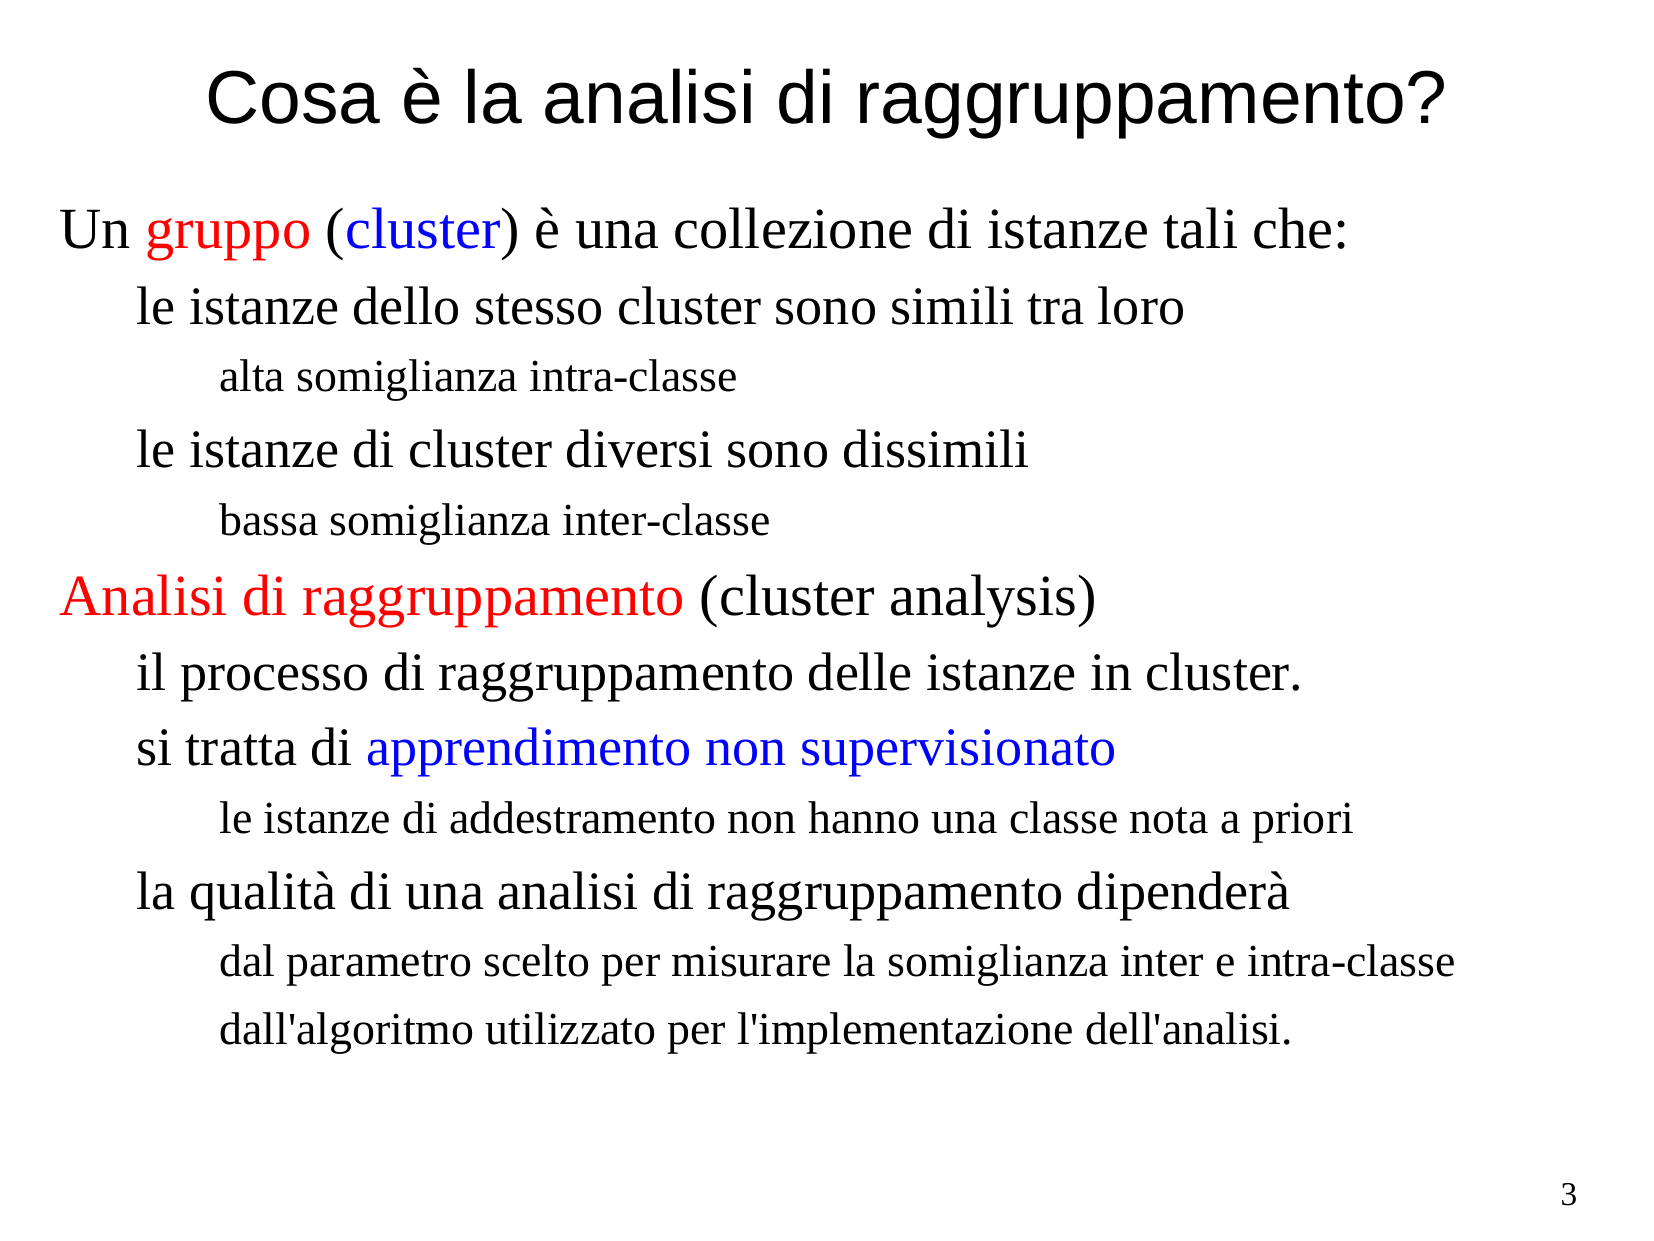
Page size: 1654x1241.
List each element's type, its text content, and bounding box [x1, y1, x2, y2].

list Un gruppo (cluster) è una collezione di istanze tali che: le istanze dello stesso cluster sono simili tra loro alta somiglianza intra-classe le istanze di cluster diversi sono dissimili bassa somiglianza inter-classe Analisi di raggruppamento (cluster analysis) il processo di raggruppamento delle istanze in cluster. si tratta di apprendimento non supervisionato le istanze di addestramento non hanno una classe nota a priori la qualità di una analisi di raggruppamento dipenderà dal parametro scelto per misurare la somiglianza inter e intra-classe dall'algoritmo utilizzato per l'implementazione dell'analisi. [42, 196, 1612, 1187]
title Cosa è la analisi di raggruppamento? [37, 30, 1617, 166]
